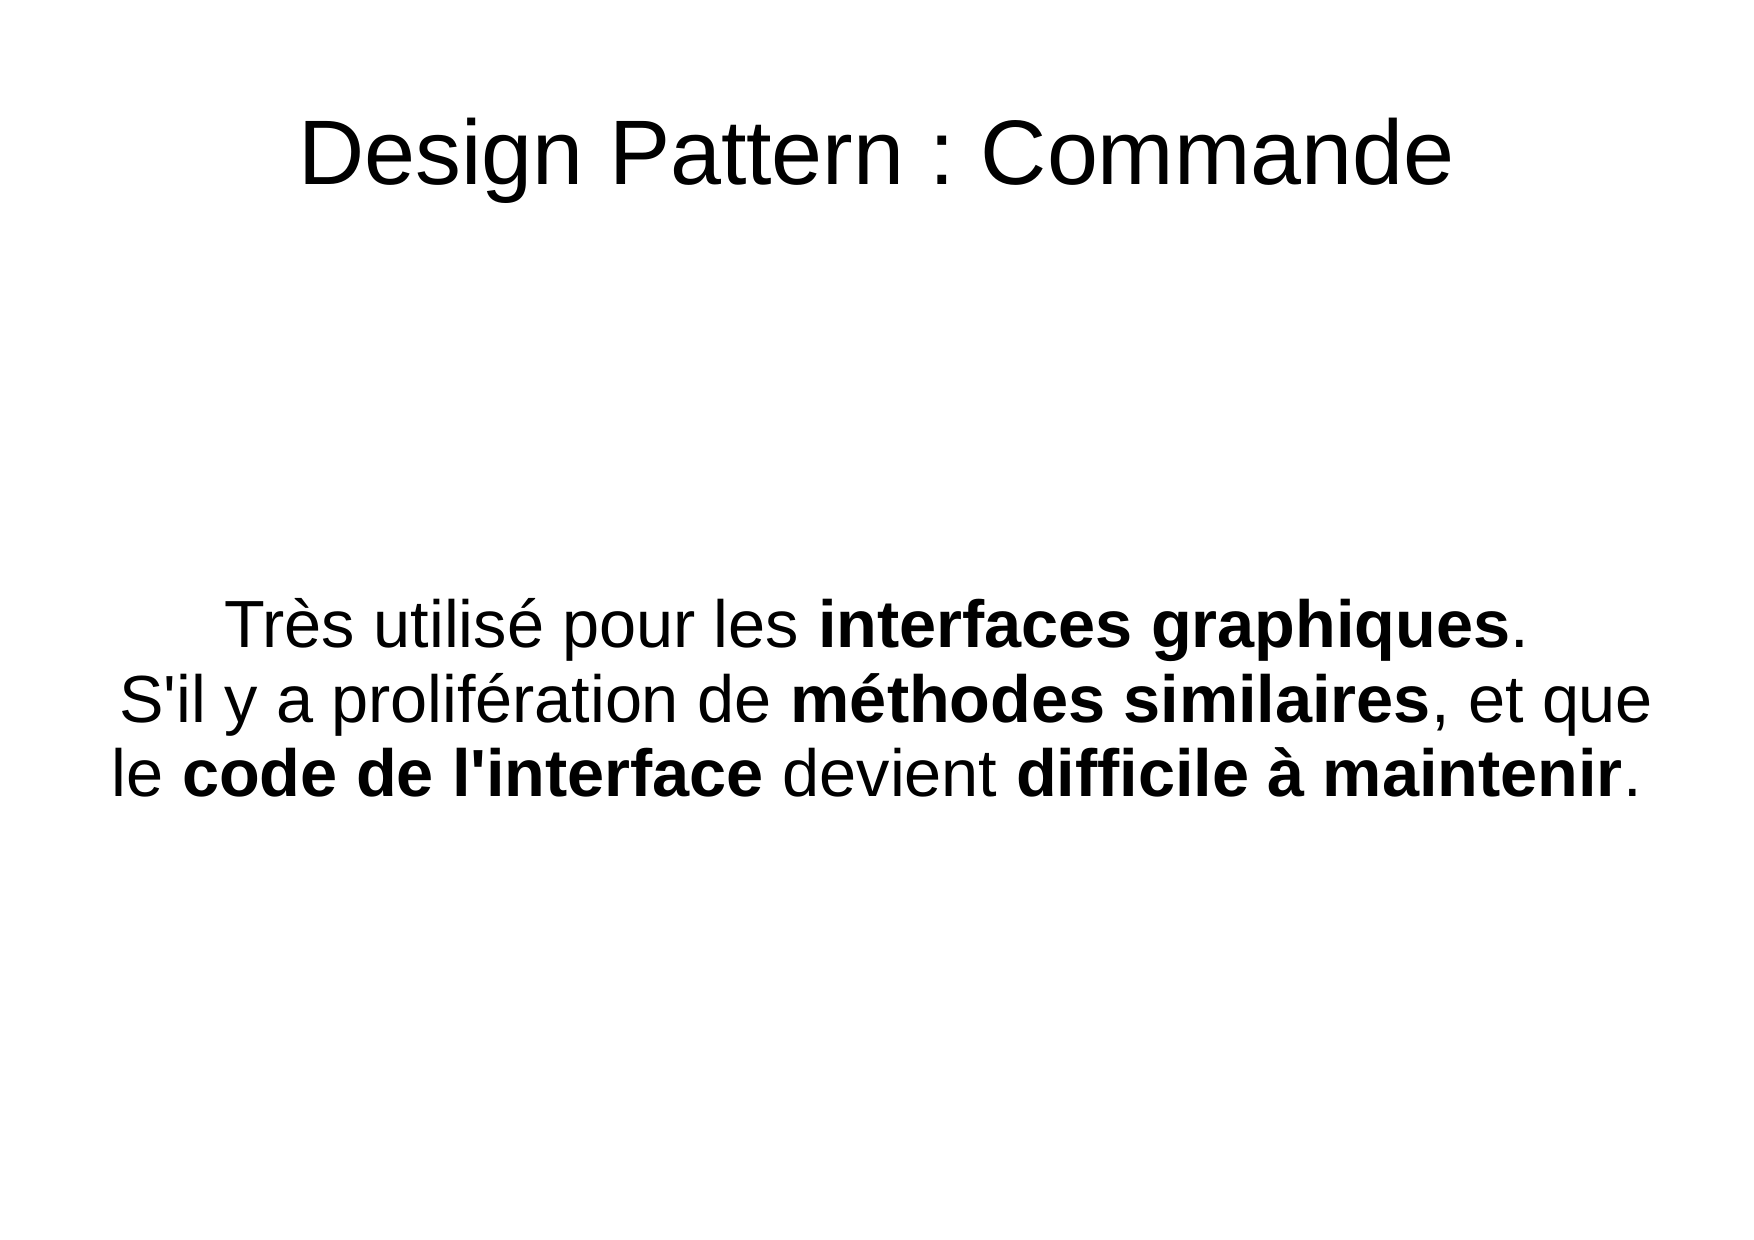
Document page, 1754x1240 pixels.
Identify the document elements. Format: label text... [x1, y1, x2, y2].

title Design Pattern : Commande [87, 56, 1667, 249]
subtitle Très utilisé pour les interfaces graphiques. S'il y a prolifération de méthodes similaires, et que le code de l'interface devient difficile à maintenir. [87, 297, 1667, 1101]
